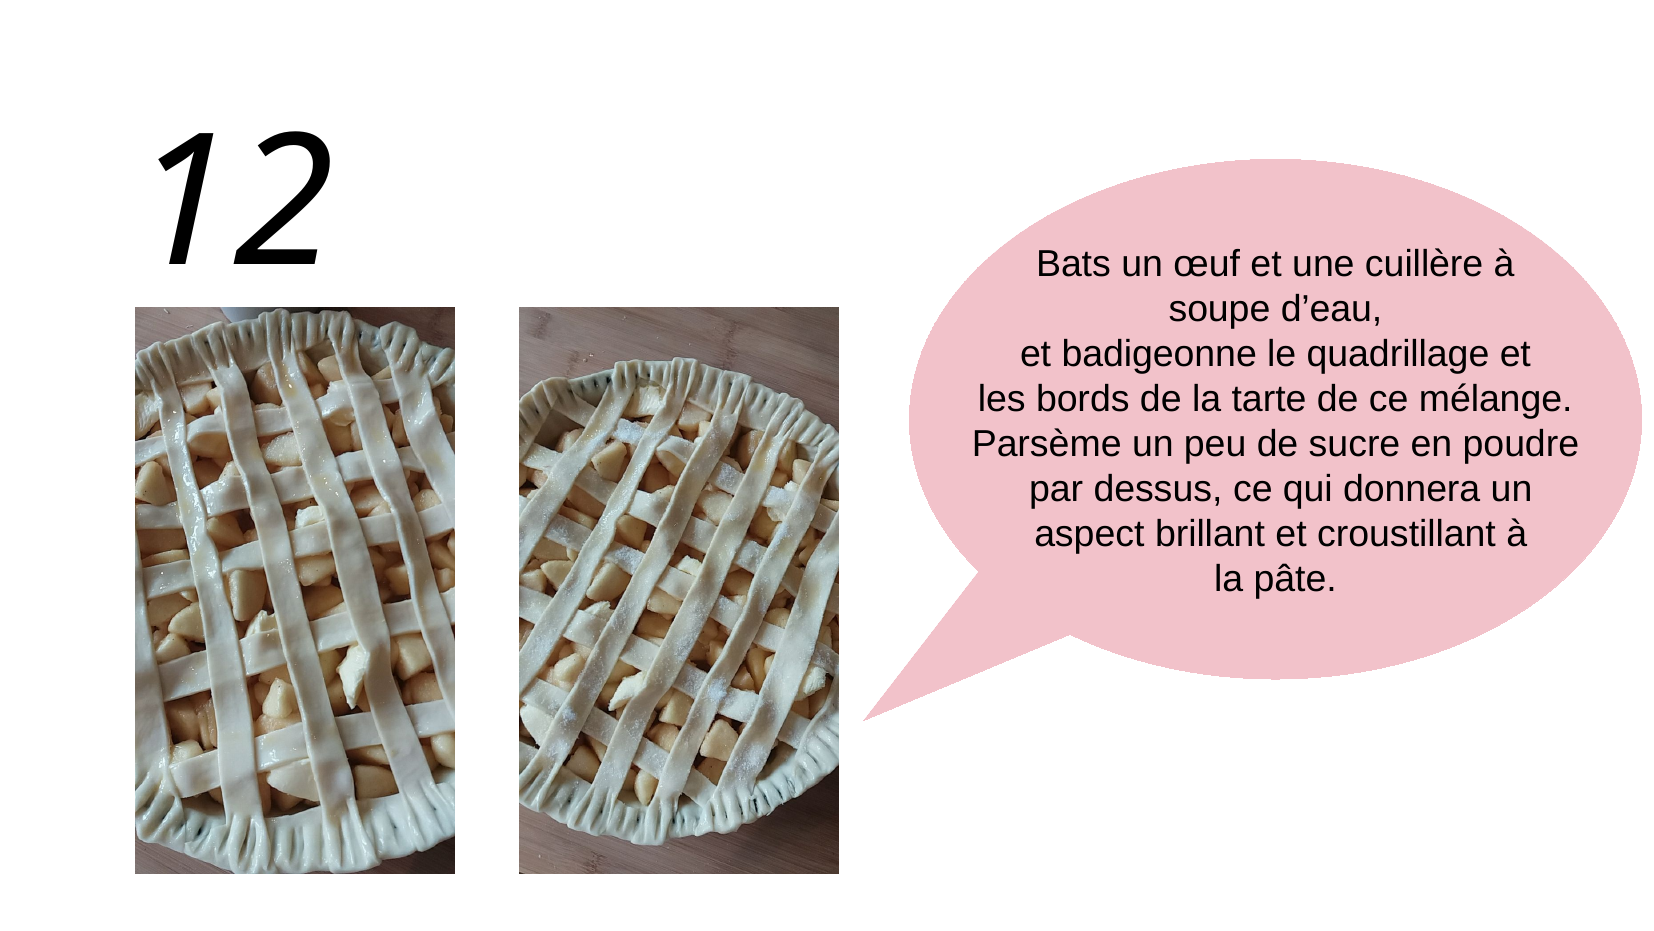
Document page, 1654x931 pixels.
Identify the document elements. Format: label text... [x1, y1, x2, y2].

text_box 12 [118, 60, 414, 284]
picture [519, 307, 839, 874]
picture [135, 307, 455, 874]
text_box Bats un œuf et une cuillère à soupe d’eau, et badigeonne le quadrillage et les bords de la tarte de ce mélange. Parsème un peu de sucre en poudre par dessus, ce qui donnera un aspect brillant et croustillant à la pâte. [863, 159, 1642, 721]
